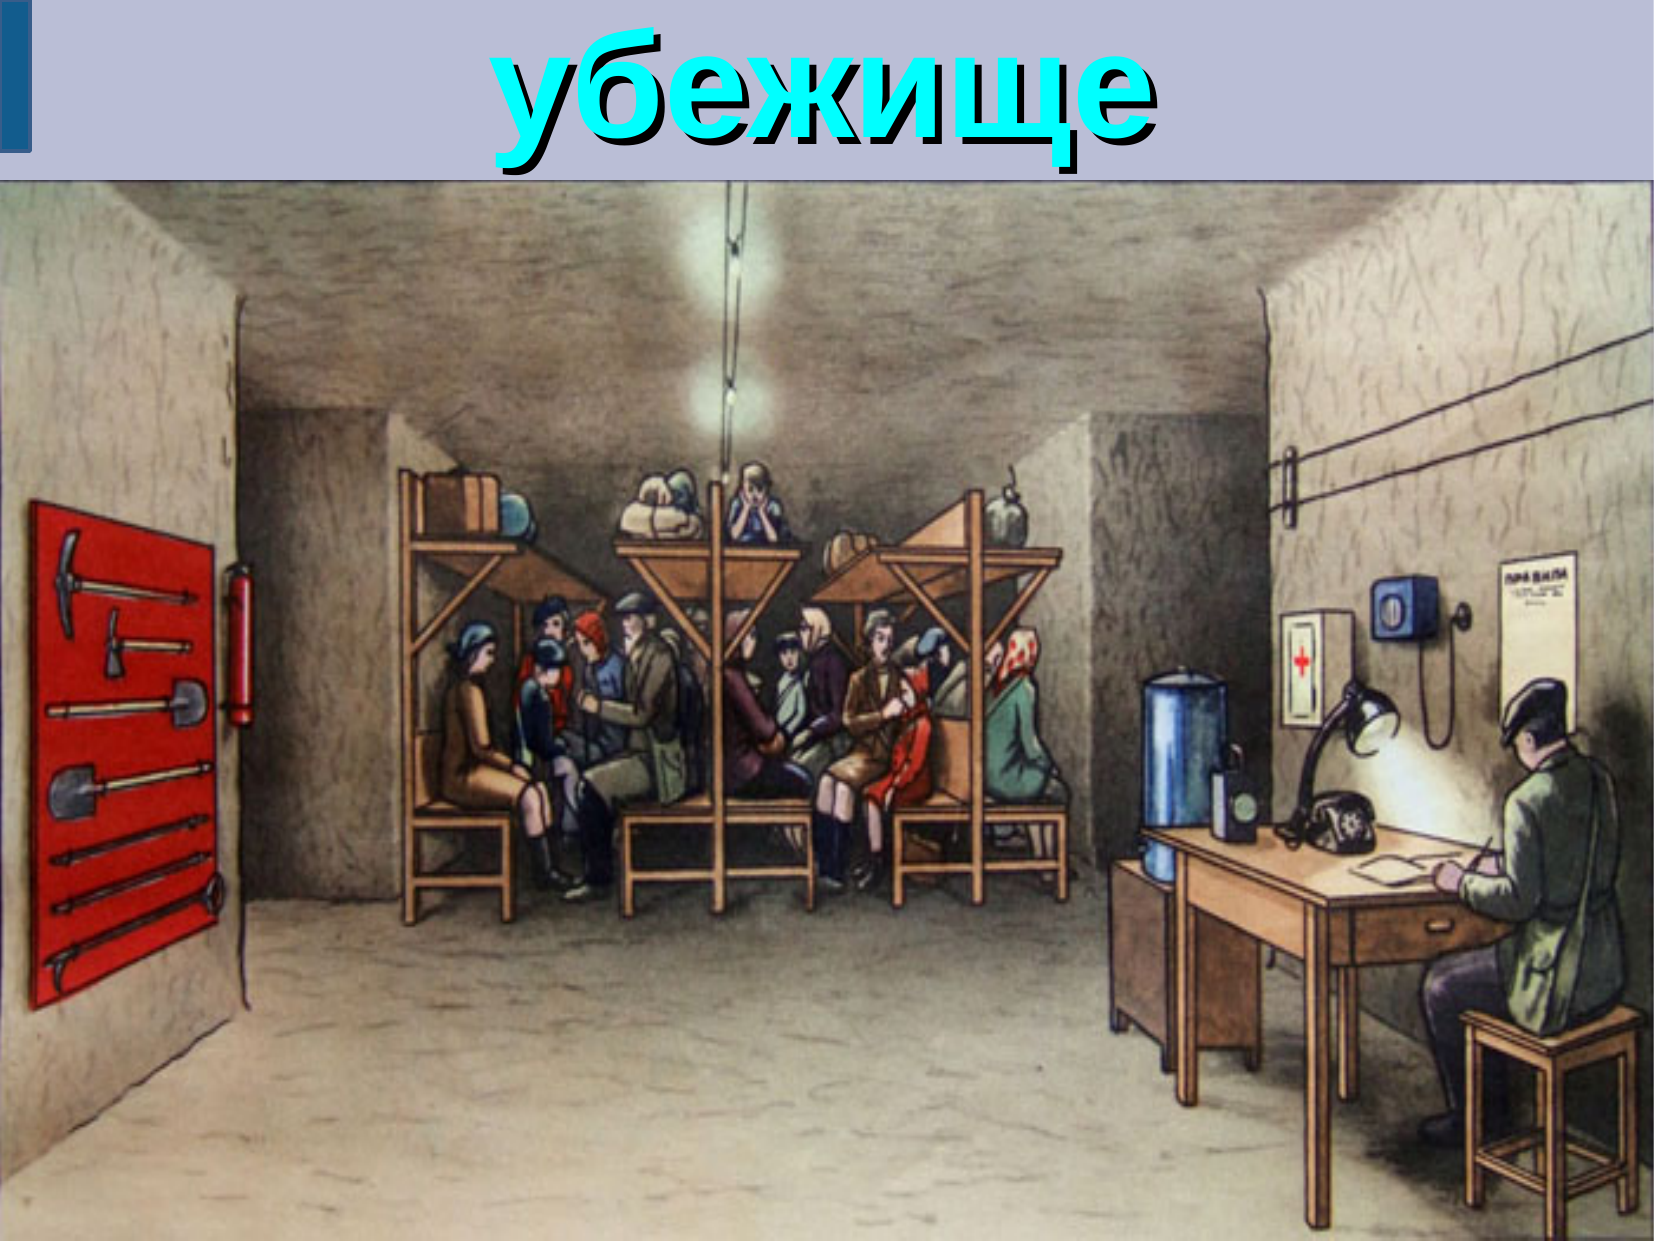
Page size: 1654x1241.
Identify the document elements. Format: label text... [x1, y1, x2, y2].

title убежище [116, 0, 1529, 174]
picture [0, 180, 1654, 1241]
